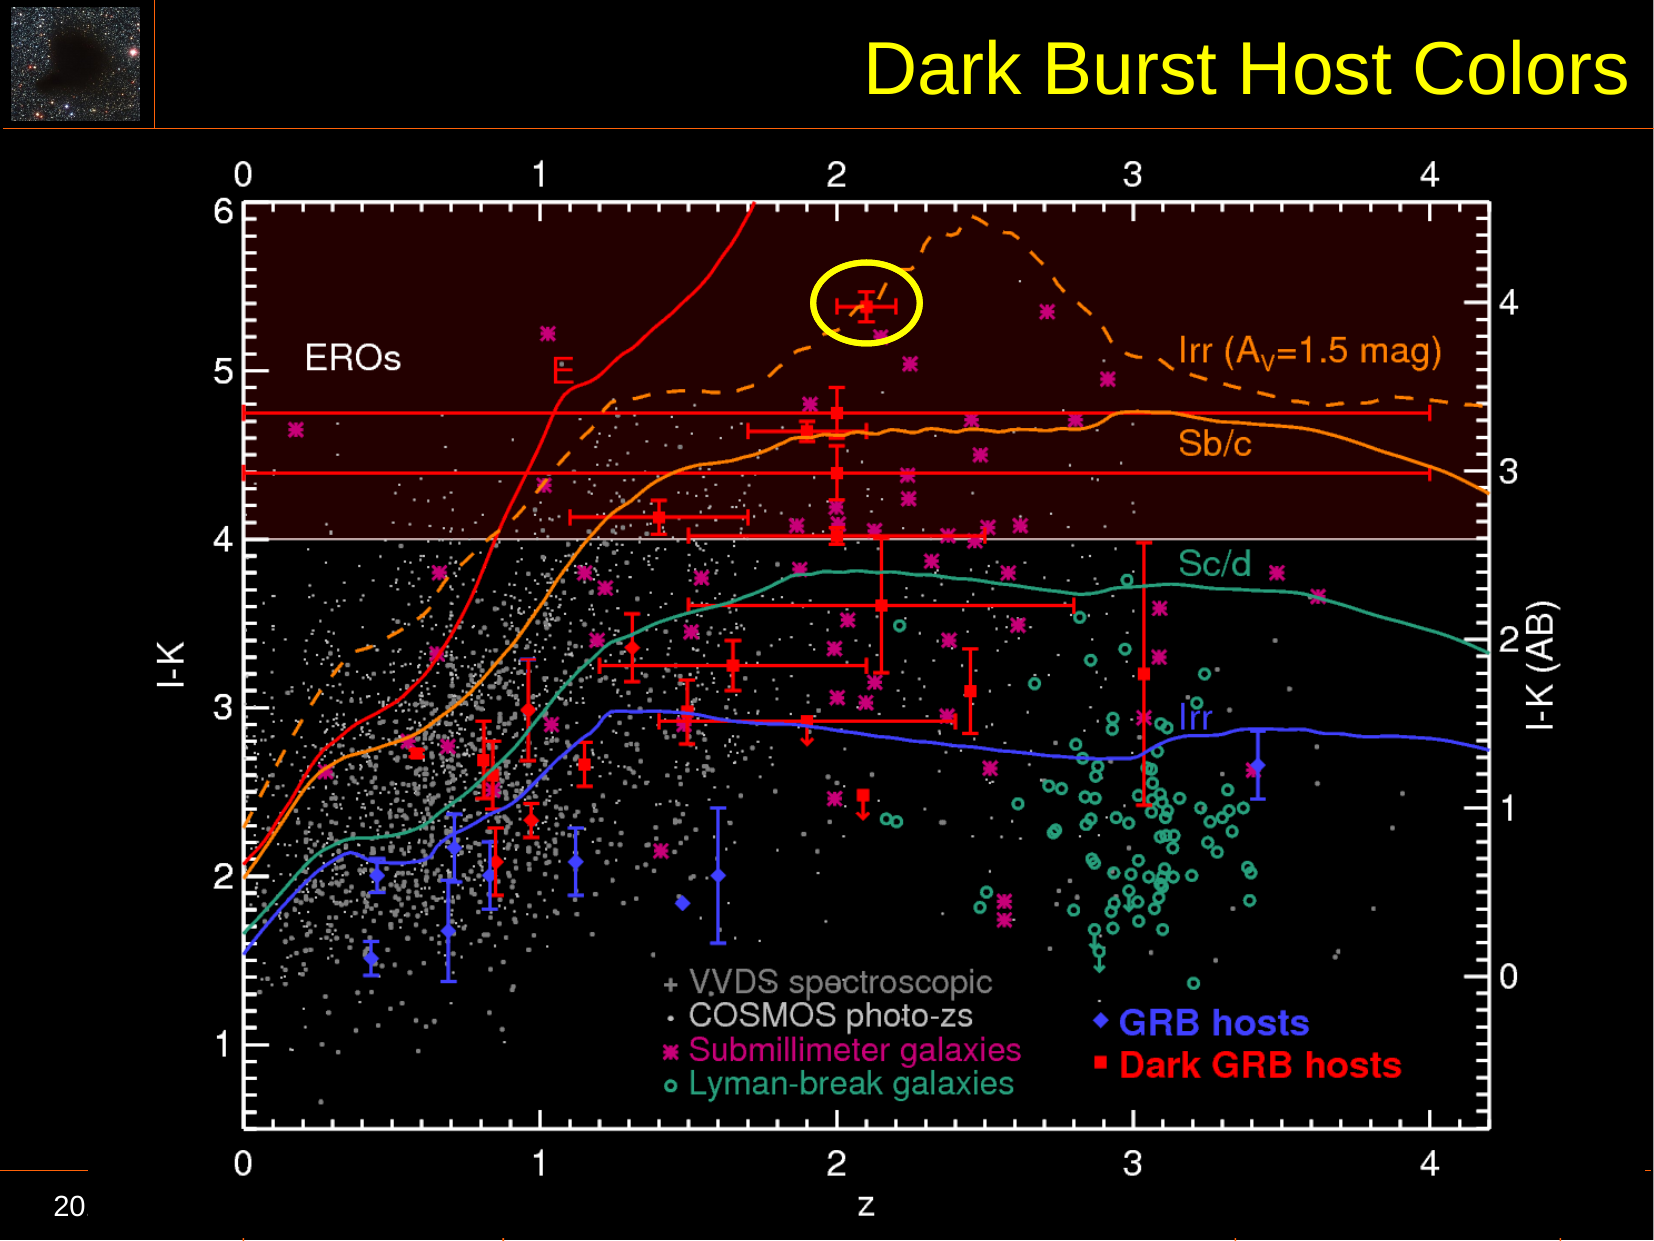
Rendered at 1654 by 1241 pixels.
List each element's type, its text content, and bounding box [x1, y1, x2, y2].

title Dark Burst Host Colors [225, 17, 1631, 119]
picture [88, 150, 1645, 1238]
picture [11, 7, 140, 121]
